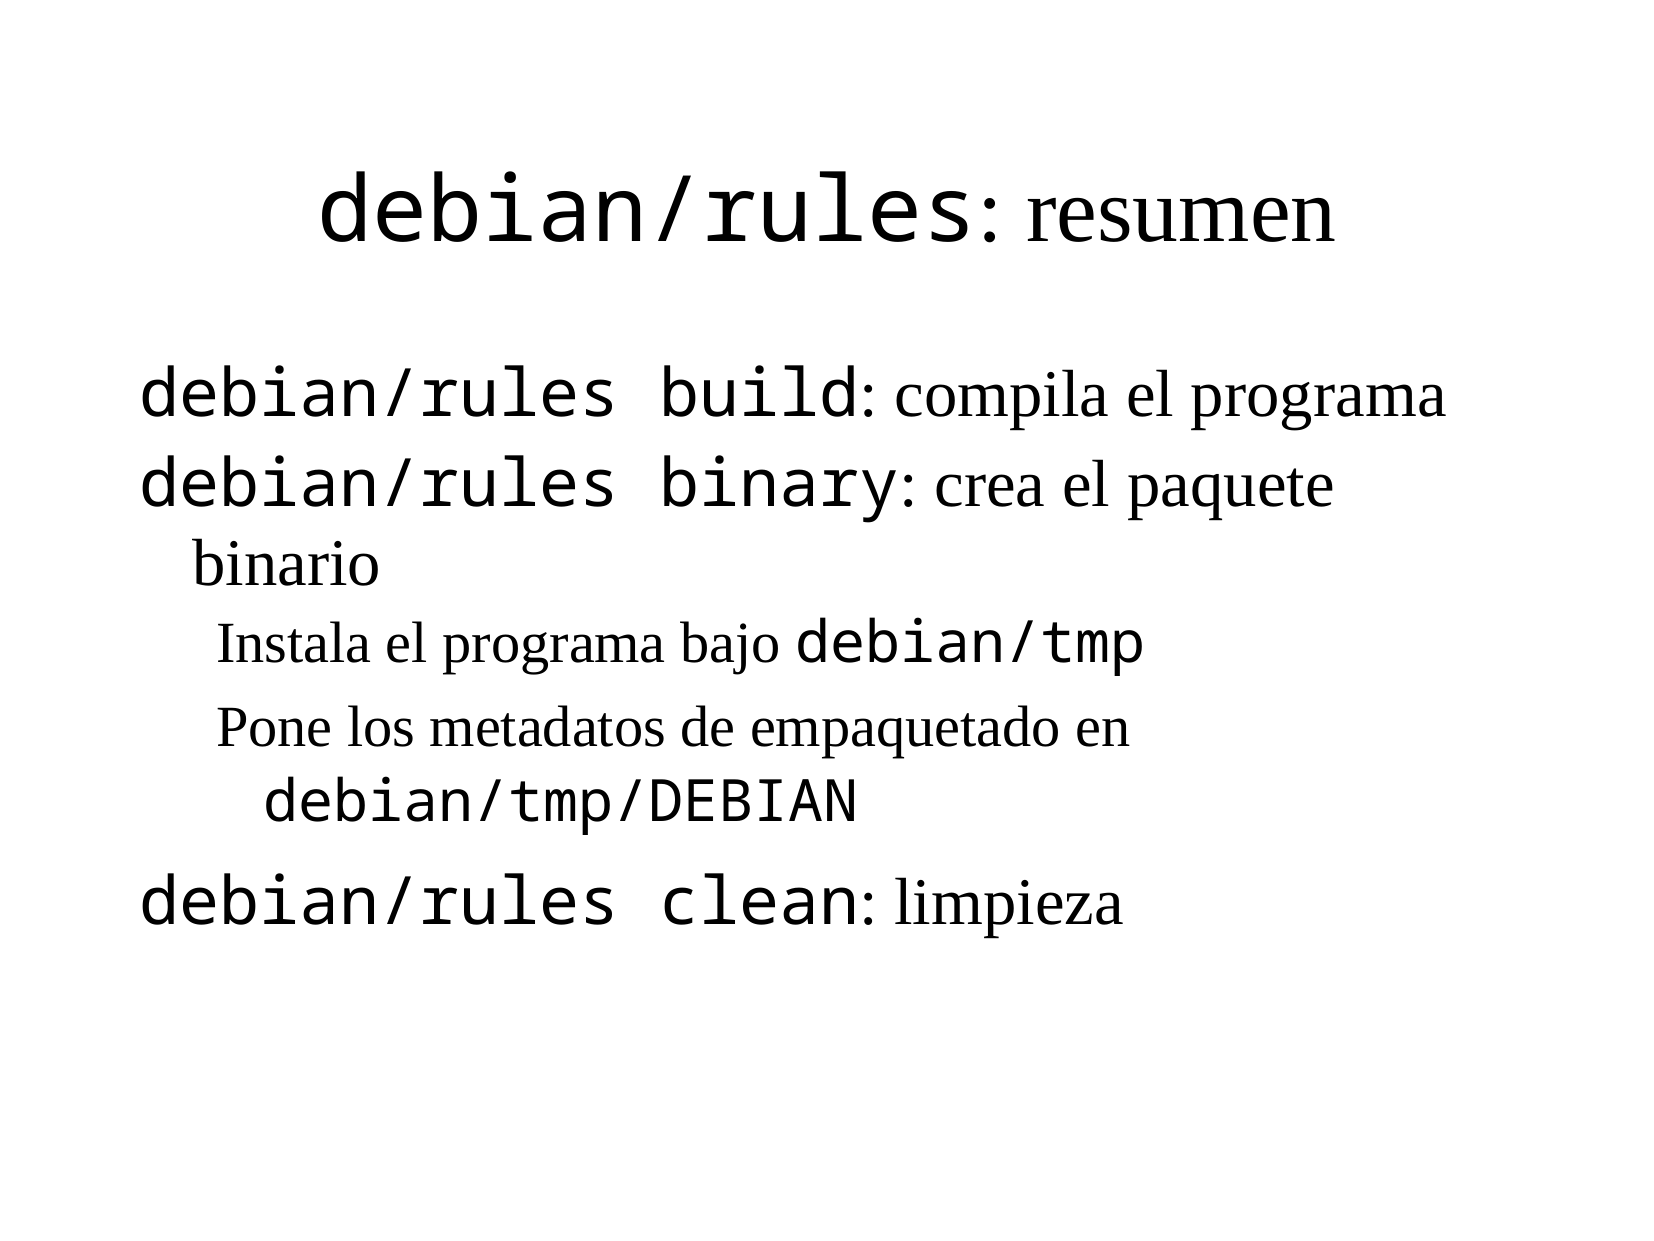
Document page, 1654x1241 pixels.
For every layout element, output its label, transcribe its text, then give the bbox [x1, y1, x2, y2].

list debian/rules build: compila el programa debian/rules binary: crea el paquete binario Instala el programa bajo debian/tmp Pone los metadatos de empaquetado en debian/tmp/DEBIAN debian/rules clean: limpieza [121, 344, 1534, 1144]
title debian/rules: resumen [121, 102, 1534, 311]
